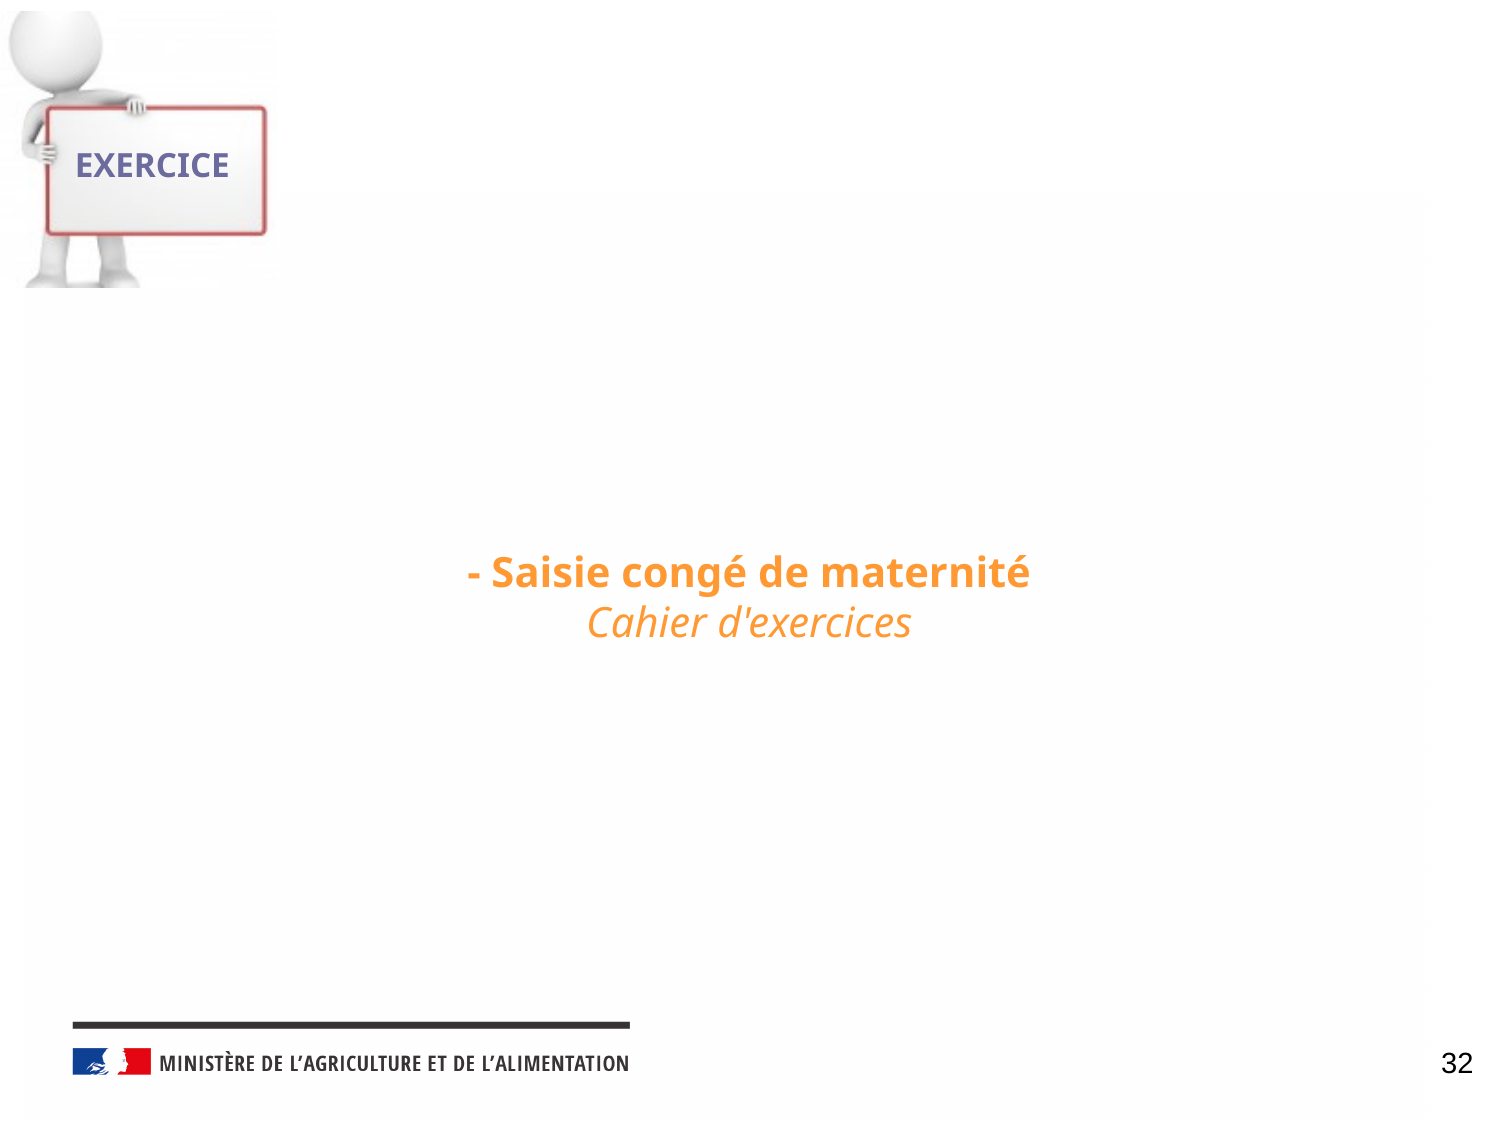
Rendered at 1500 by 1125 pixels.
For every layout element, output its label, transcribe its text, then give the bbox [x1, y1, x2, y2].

text_box Exercice [28, 137, 277, 231]
picture [23, 703, 1430, 1123]
text_box - Saisie congé de maternité Cahier d'exercices [0, 538, 1499, 703]
picture [0, 11, 1430, 538]
